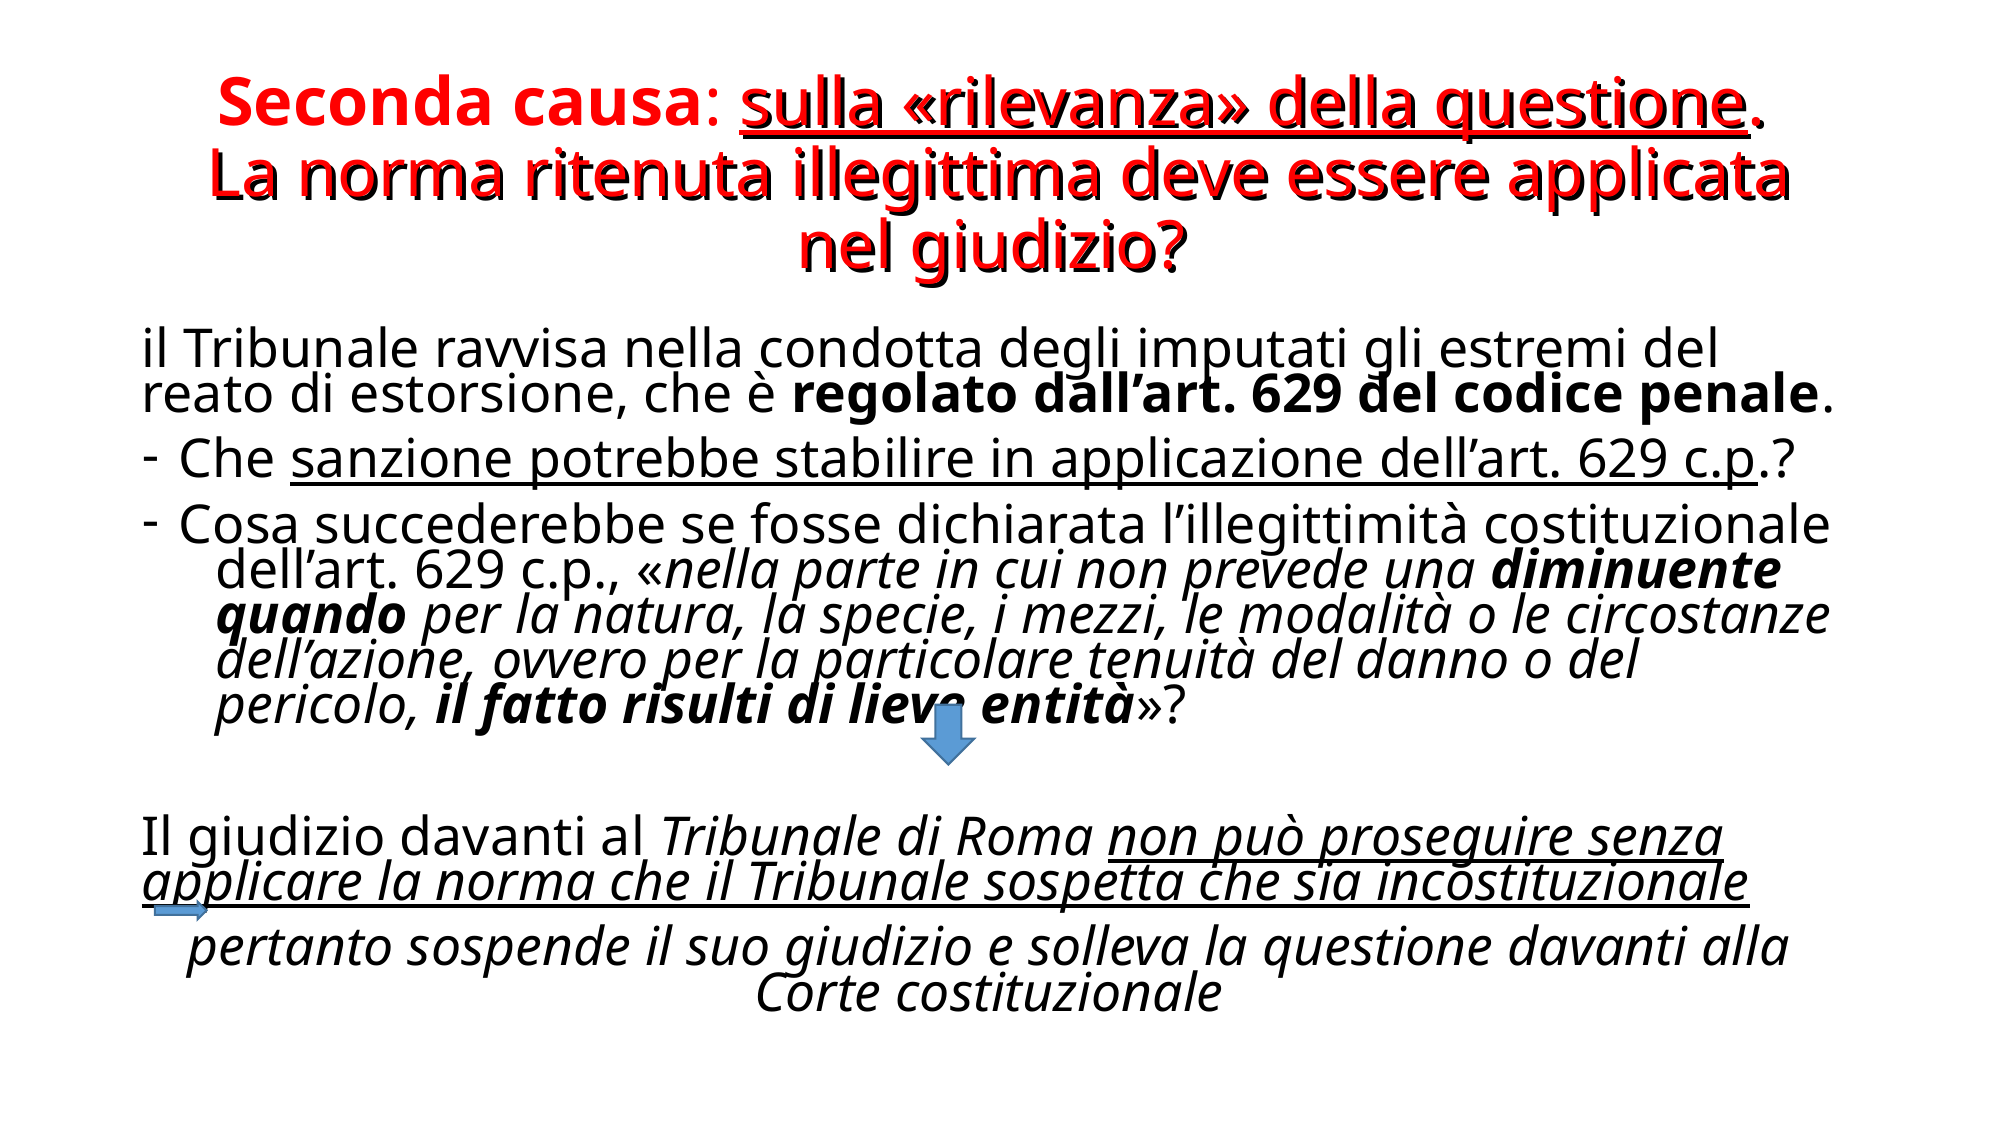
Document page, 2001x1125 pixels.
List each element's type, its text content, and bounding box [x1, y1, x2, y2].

text_box [922, 704, 975, 765]
text_box [154, 901, 207, 920]
title Seconda causa: sulla «rilevanza» della questione. La norma ritenuta illegittima deve essere applicata nel giudizio? [137, 59, 1863, 278]
list il Tribunale ravvisa nella condotta degli imputati gli estremi del reato di estorsione, che è regolato dall’art. 629 del codice penale. Che sanzione potrebbe stabilire in applicazione dell’art. 629 c.p.? Cosa succederebbe se fosse dichiarata l’illegittimità costituzionale dell’art. 629 c.p., «nella parte in cui non prevede una diminuente quando per la natura, la specie, i mezzi, le modalità o le circostanze dell’azione, ovvero per la particolare tenuità del danno o del pericolo, il fatto risulti di lieve entità»? Il giudizio davanti al Tribunale di Roma non può proseguire senza applicare la norma che il Tribunale sospetta che sia incostituzionale pertanto sospende il suo giudizio e solleva la questione davanti alla Corte costituzionale [126, 323, 1852, 1038]
